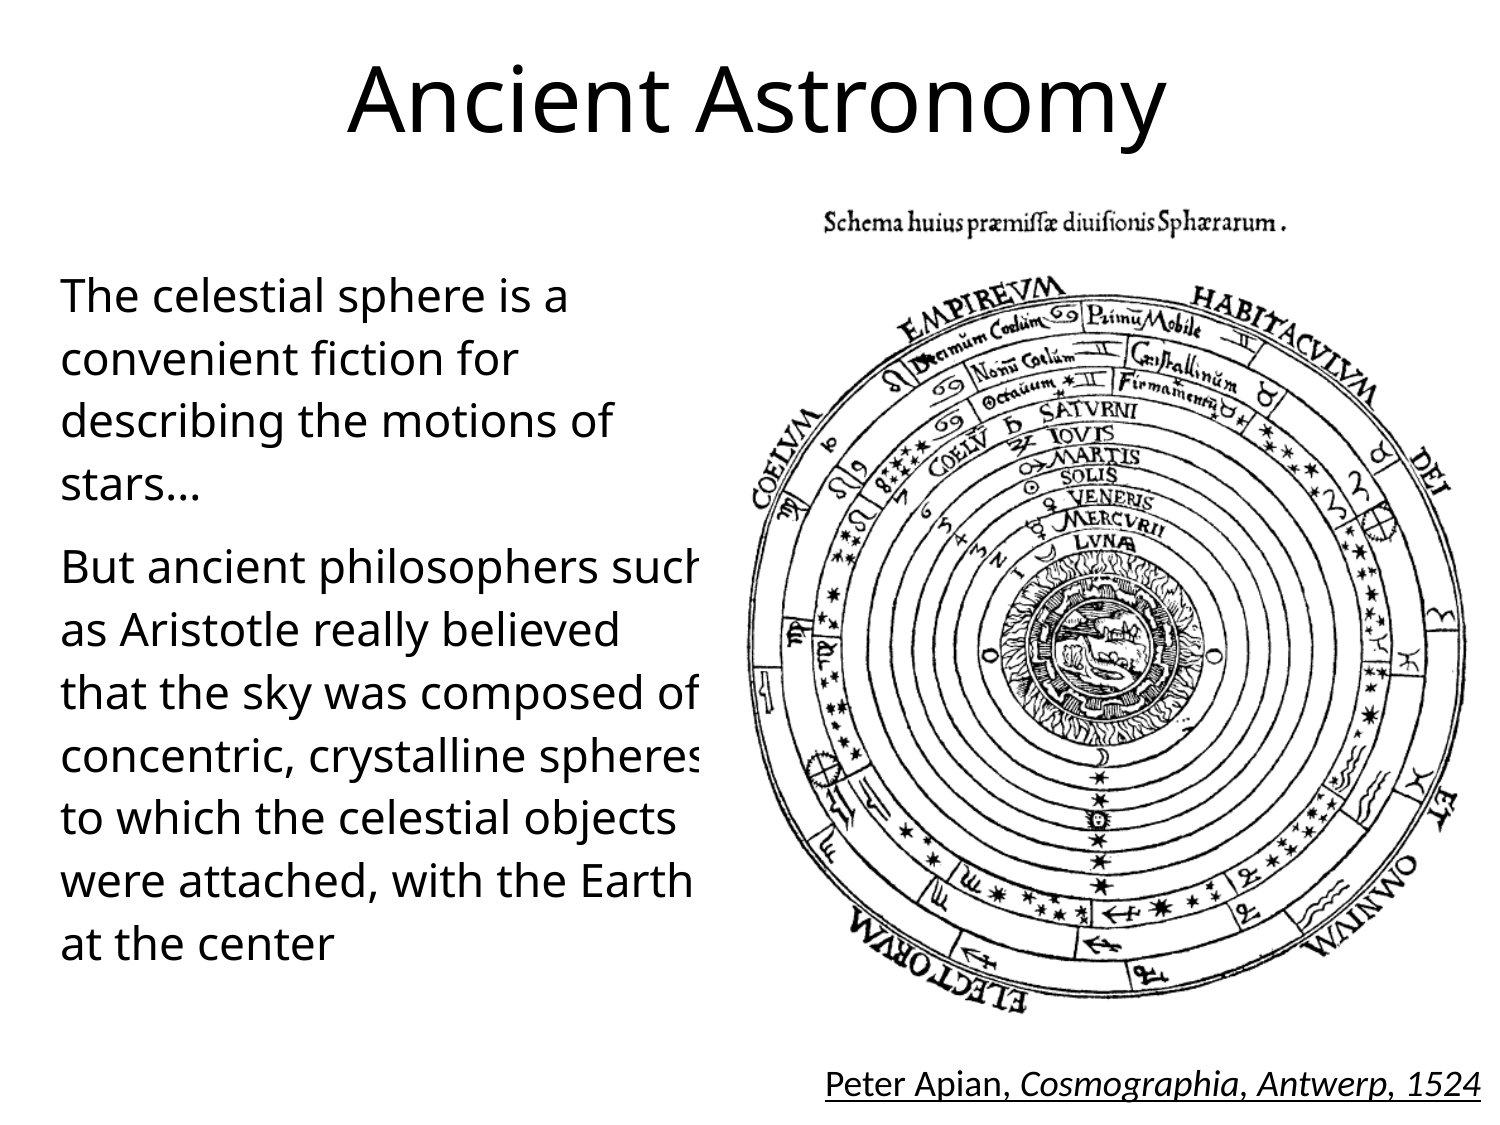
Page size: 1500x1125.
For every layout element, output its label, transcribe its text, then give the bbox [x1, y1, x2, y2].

text_box Peter Apian, Cosmographia, Antwerp, 1524 [810, 1052, 1497, 1112]
title Ancient Astronomy [60, 43, 1456, 151]
list The celestial sphere is a convenient fiction for describing the motions of stars… But ancient philosophers such as Aristotle really believed that the sky was composed of concentric, crystalline spheres to which the celestial objects were attached, with the Earth at the center [60, 179, 721, 991]
picture [699, 201, 1500, 1028]
